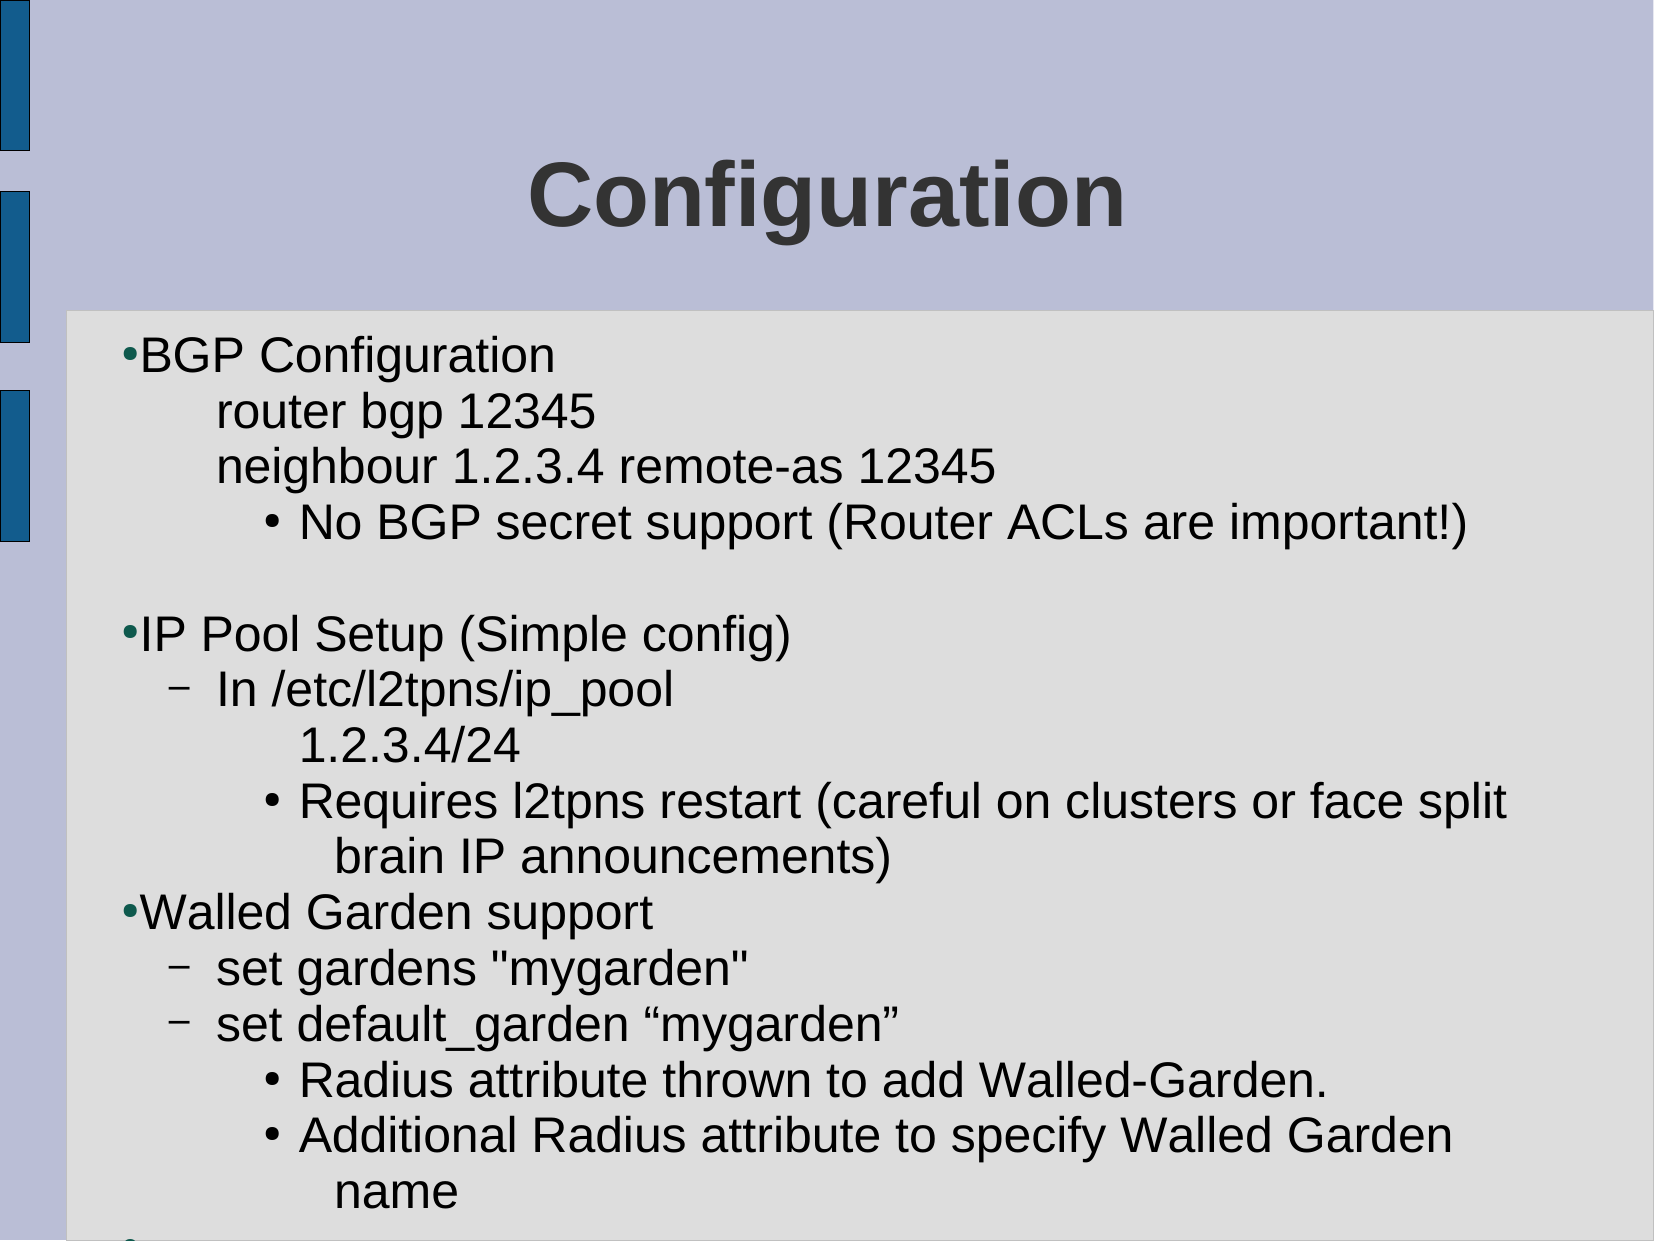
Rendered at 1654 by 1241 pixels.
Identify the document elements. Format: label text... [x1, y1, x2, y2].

list BGP Configuration router bgp 12345 neighbour 1.2.3.4 remote-as 12345 No BGP secret support (Router ACLs are important!) IP Pool Setup (Simple config) In /etc/l2tpns/ip_pool 1.2.3.4/24 Requires l2tpns restart (careful on clusters or face split brain IP announcements) Walled Garden support set gardens "mygarden" set default_garden “mygarden” Radius attribute thrown to add Walled-Garden. Additional Radius attribute to specify Walled Garden name [121, 327, 1534, 1241]
title Configuration [121, 98, 1534, 291]
